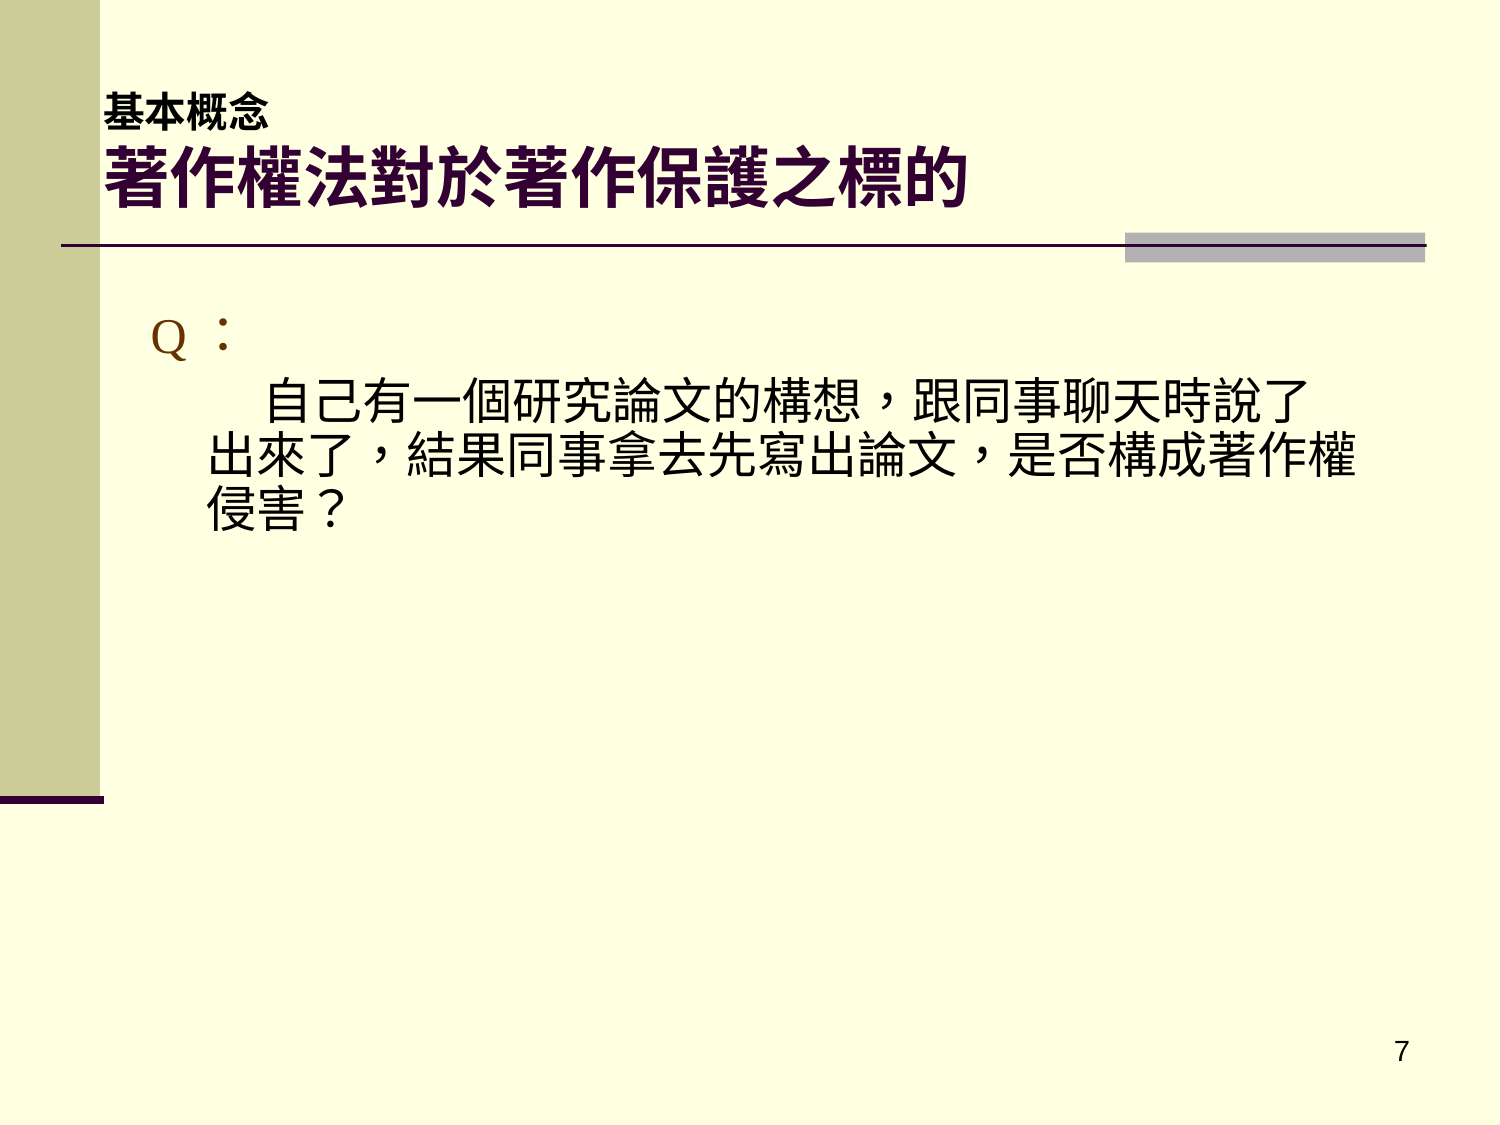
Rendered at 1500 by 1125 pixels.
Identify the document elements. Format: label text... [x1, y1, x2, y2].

text_box 基本概念 著作權法對於著作保護之標的 [88, 78, 1408, 224]
text_box <編號> [1074, 1024, 1426, 1103]
list Q： 自己有一個研究論文的構想，跟同事聊天時說了出來了，結果同事拿去先寫出論文，是否構成著作權侵害？ [135, 302, 1374, 575]
